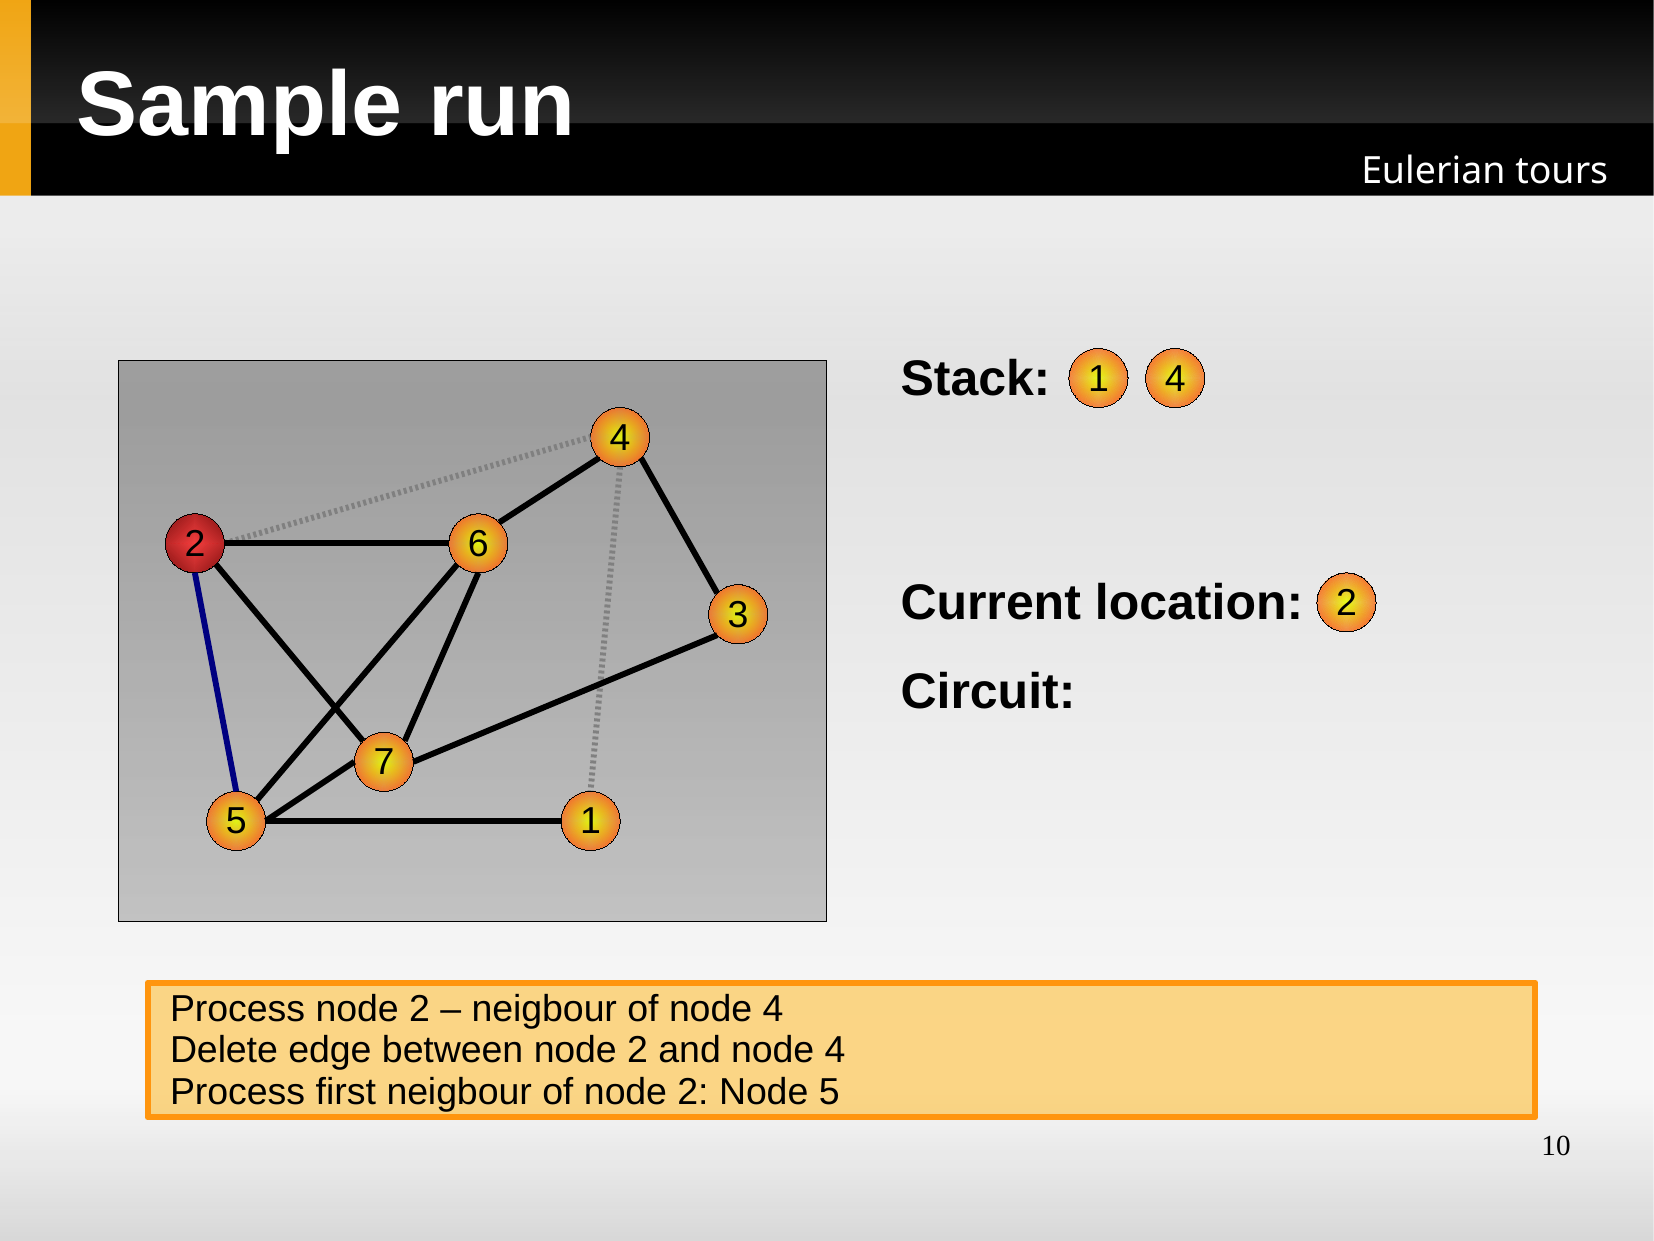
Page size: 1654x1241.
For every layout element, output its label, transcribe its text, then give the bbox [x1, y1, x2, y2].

text_box [118, 360, 827, 922]
text_box Stack: [885, 342, 1123, 414]
text_box 1 [561, 791, 621, 851]
text_box 4 [1145, 348, 1205, 408]
text_box 4 [590, 407, 650, 467]
text_box Current location: [885, 567, 1359, 638]
text_box 7 [354, 732, 414, 792]
text_box Circuit: [885, 655, 1093, 727]
text_box Process node 2 – neigbour of node 4 Delete edge between node 2 and node 4 Process first neigbour of node 2: Node 5 [147, 982, 1536, 1118]
text_box 2 [165, 513, 225, 573]
text_box 2 [1316, 572, 1377, 632]
text_box 1 [1068, 348, 1129, 408]
title Sample run [76, 0, 1565, 208]
text_box 5 [206, 791, 266, 851]
text_box 6 [448, 513, 508, 573]
picture [0, 0, 1654, 1241]
text_box 3 [708, 584, 768, 644]
